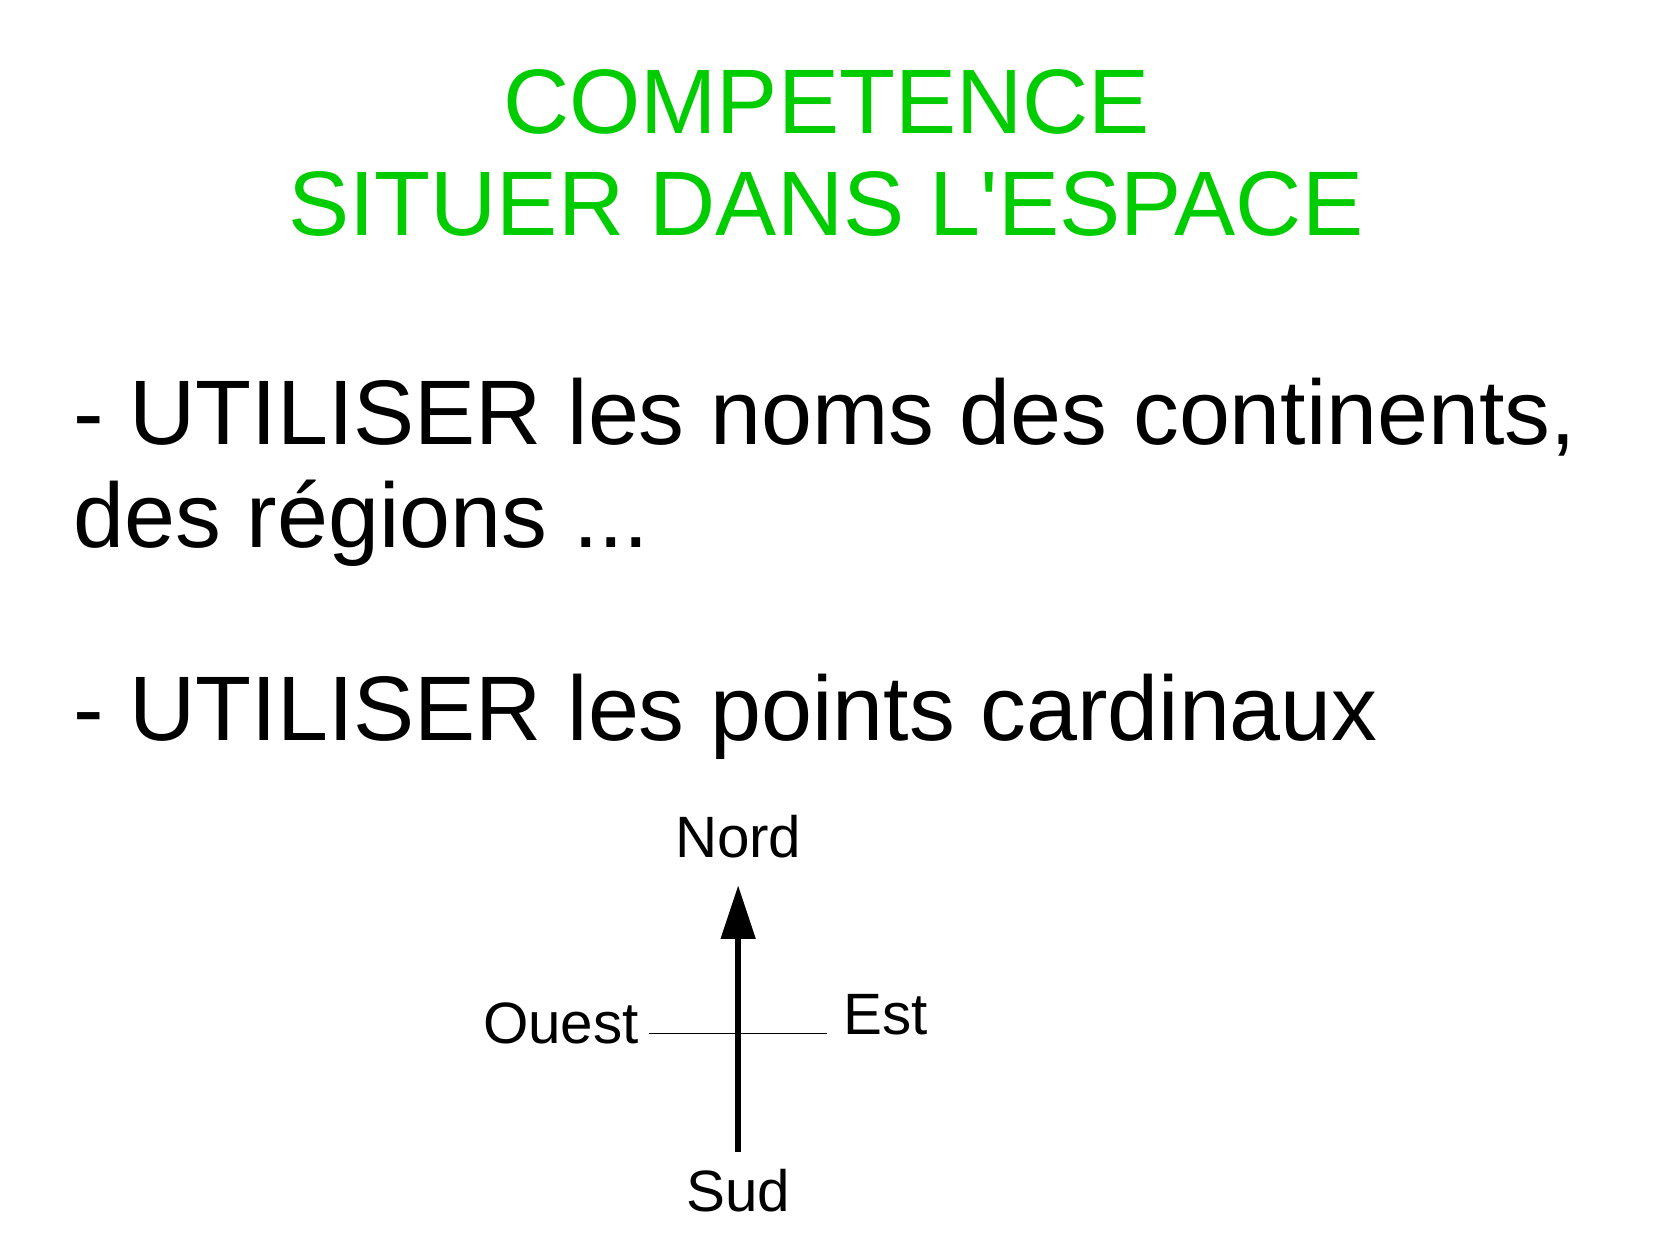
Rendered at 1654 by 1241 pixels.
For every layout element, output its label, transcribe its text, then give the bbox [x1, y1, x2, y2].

text_box Sud [620, 1151, 857, 1232]
text_box Nord [620, 797, 857, 877]
title COMPETENCE SITUER DANS L'ESPACE [82, 49, 1571, 257]
text_box Ouest [442, 983, 680, 1063]
text_box - UTILISER les points cardinaux [59, 649, 1595, 767]
text_box Est [767, 974, 1004, 1063]
text_box - UTILISER les noms des continents, des régions ... [59, 354, 1595, 575]
